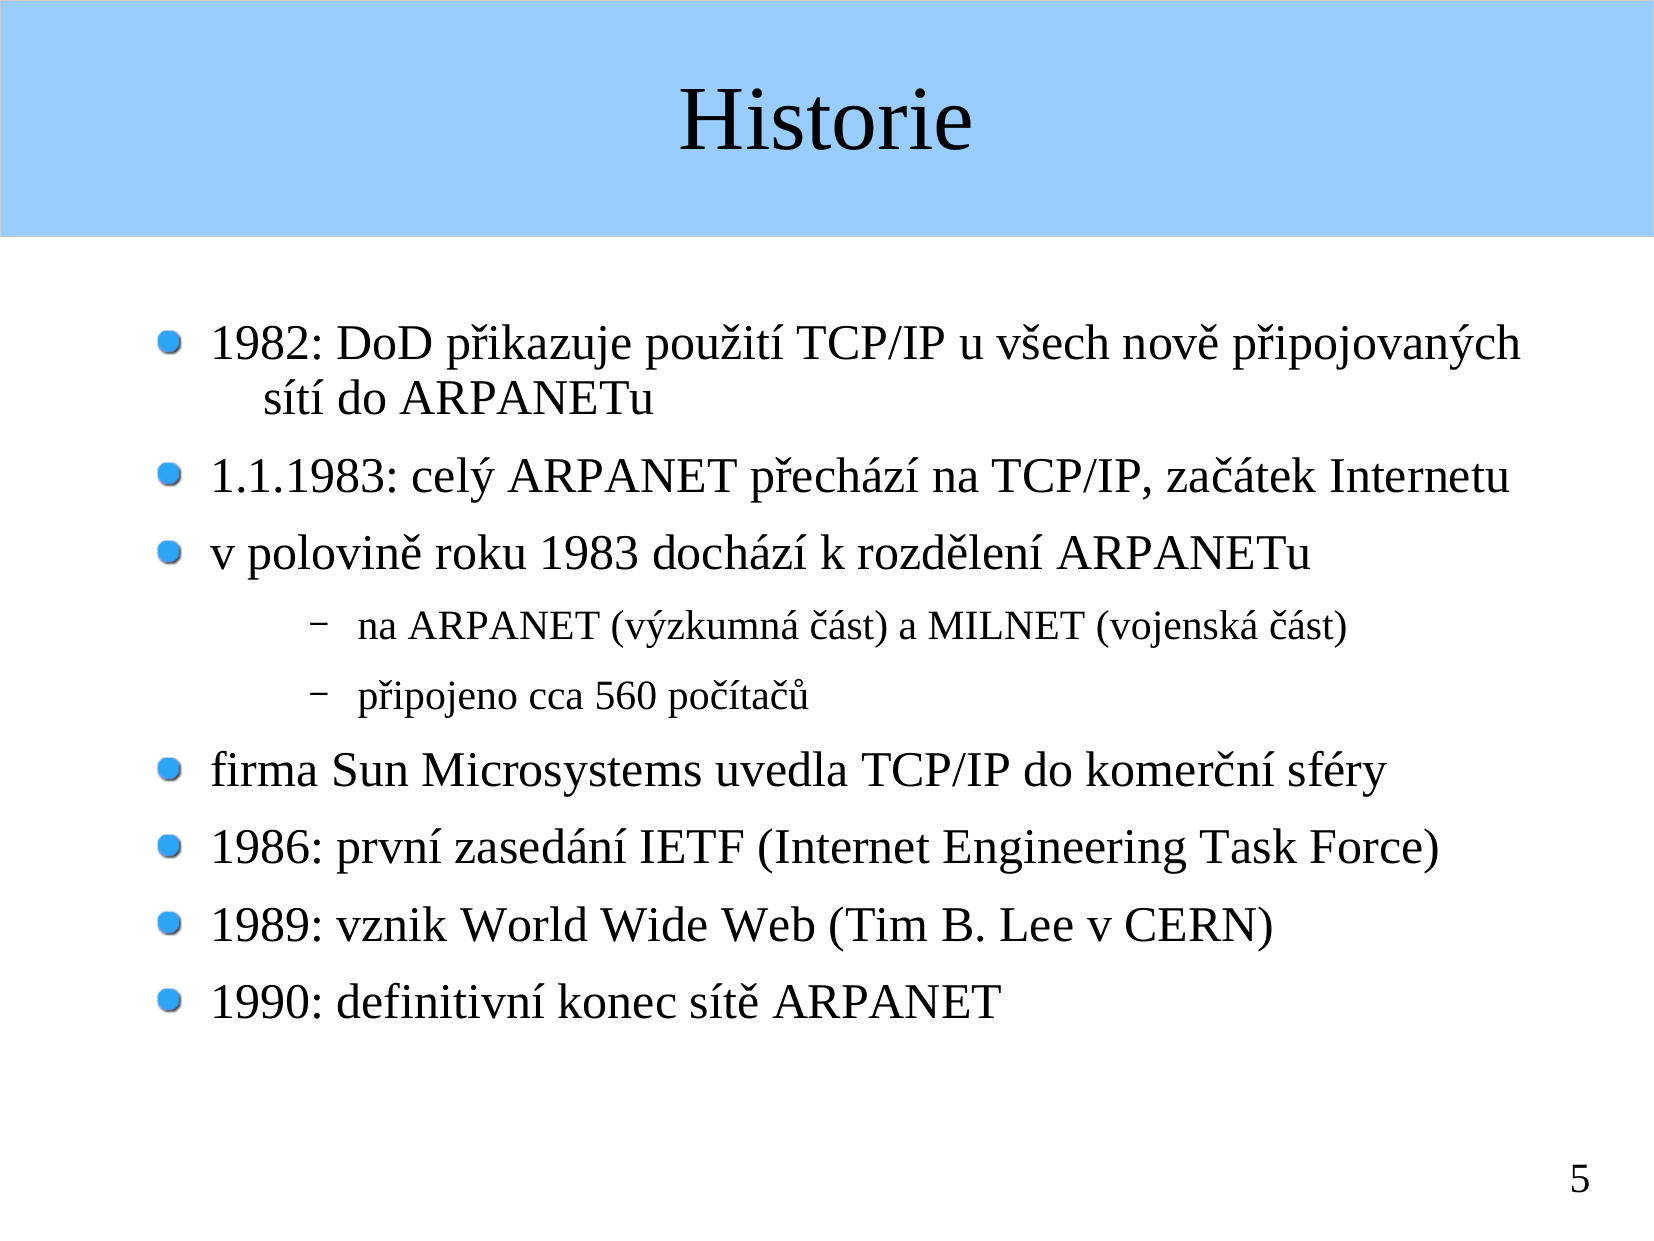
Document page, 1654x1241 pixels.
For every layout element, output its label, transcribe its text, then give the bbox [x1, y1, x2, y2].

title Historie [0, 0, 1654, 237]
list 1982: DoD přikazuje použití TCP/IP u všech nově připojovaných sítí do ARPANETu 1.1.1983: celý ARPANET přechází na TCP/IP, začátek Internetu v polovině roku 1983 dochází k rozdělení ARPANETu na ARPANET (výzkumná část) a MILNET (vojenská část) připojeno cca 560 počítačů firma Sun Microsystems uvedla TCP/IP do komerční sféry 1986: první zasedání IETF (Internet Engineering Task Force) 1989: vznik World Wide Web (Tim B. Lee v CERN) 1990: definitivní konec sítě ARPANET [121, 315, 1595, 1234]
